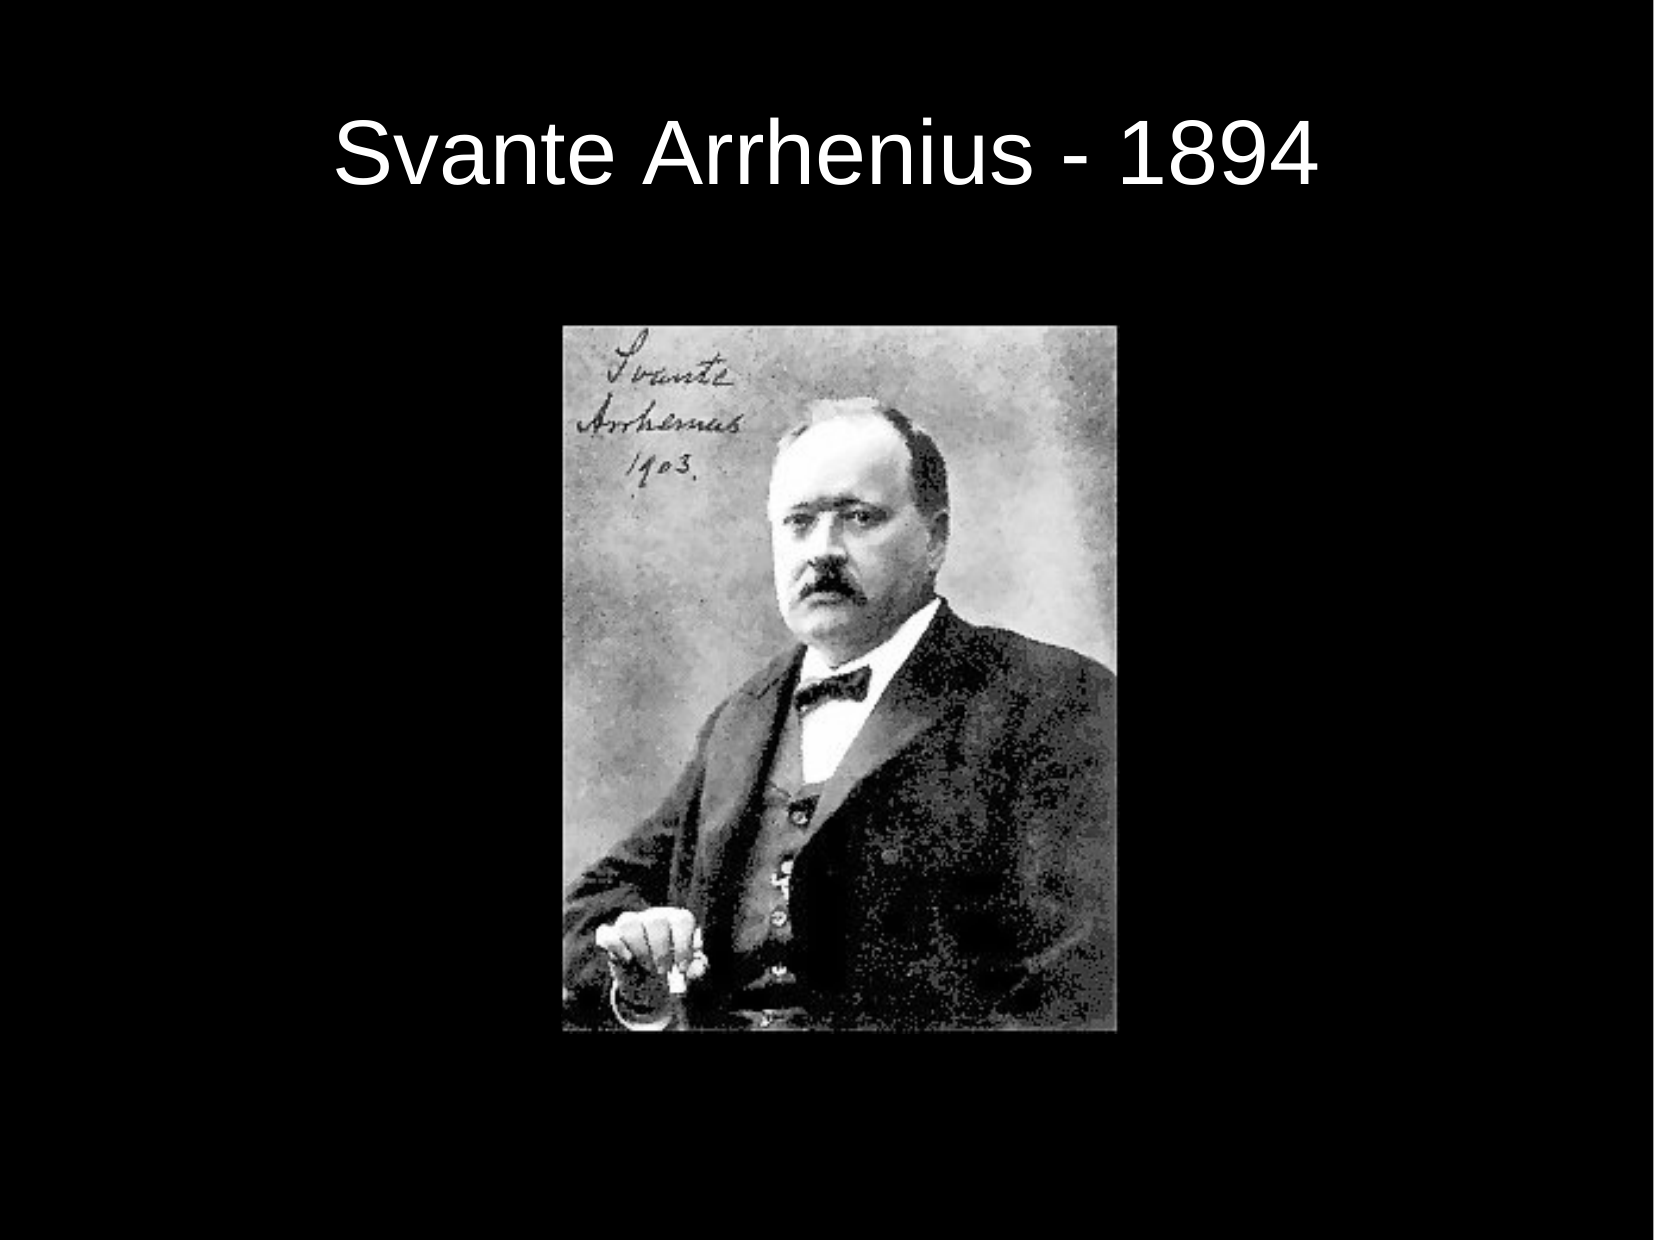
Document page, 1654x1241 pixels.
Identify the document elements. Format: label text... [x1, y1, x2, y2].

title Svante Arrhenius - 1894 [82, 49, 1571, 257]
picture [561, 324, 1120, 1034]
